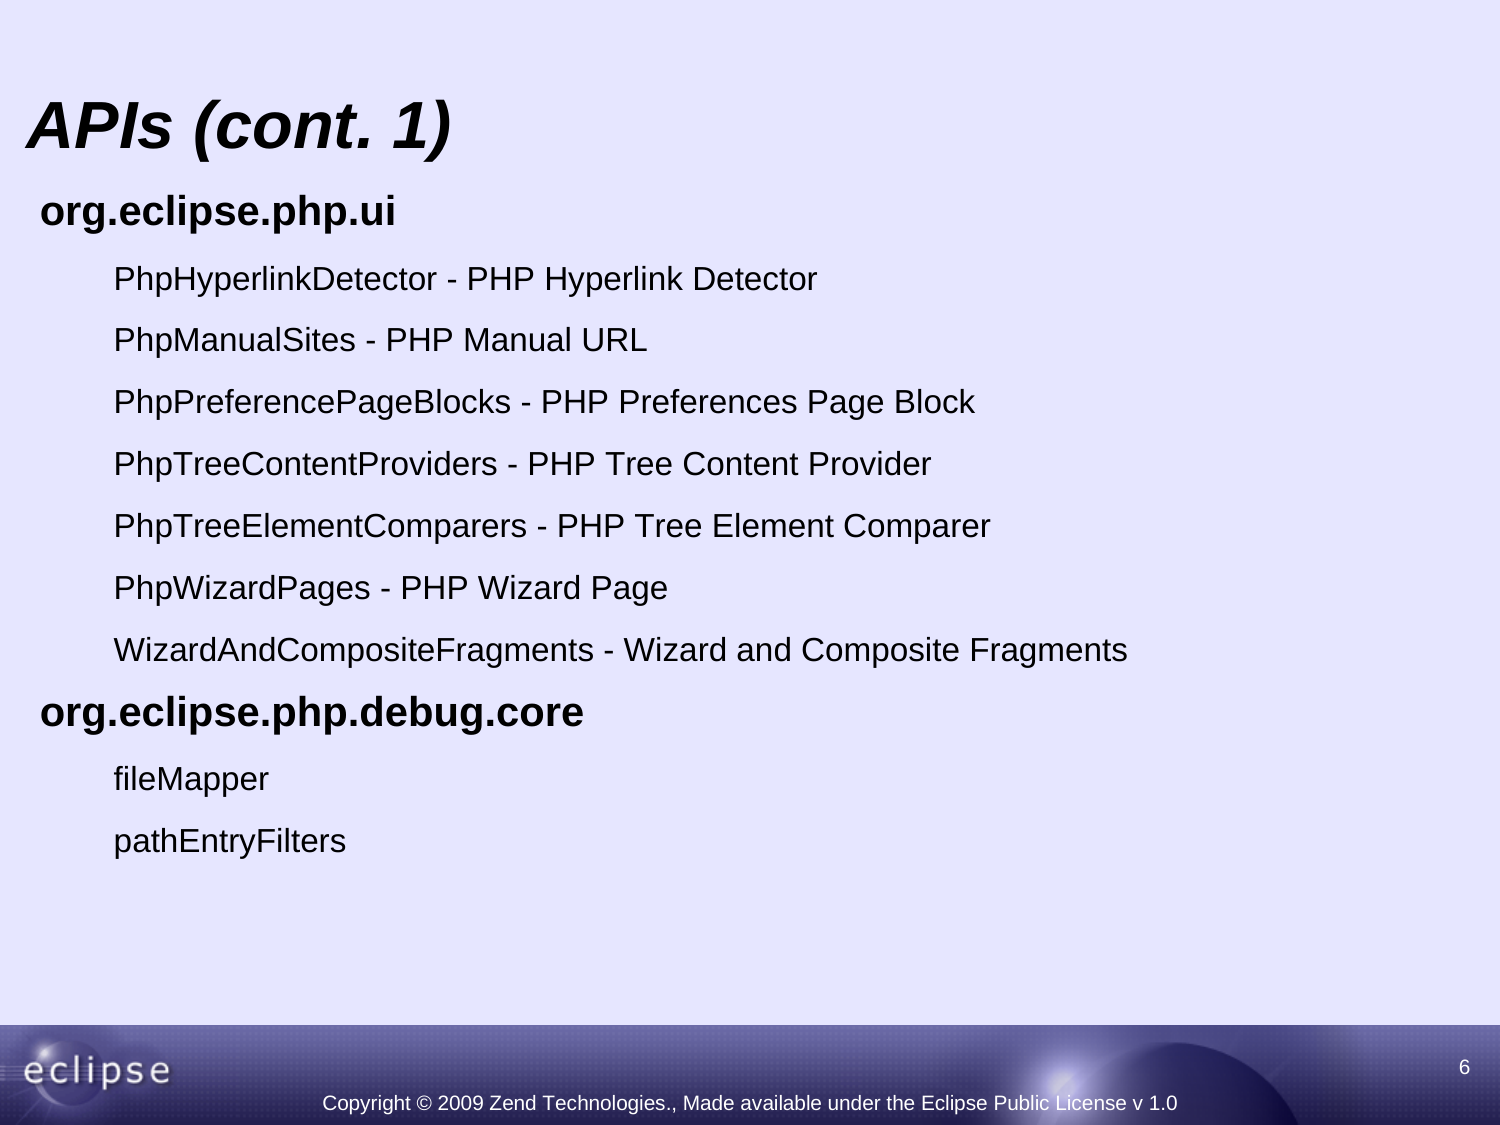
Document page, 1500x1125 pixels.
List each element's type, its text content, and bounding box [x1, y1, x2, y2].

picture [0, 1025, 1500, 1125]
title APIs (cont. 1) [26, 84, 1474, 172]
list org.eclipse.php.ui PhpHyperlinkDetector - PHP Hyperlink Detector PhpManualSites - PHP Manual URL PhpPreferencePageBlocks - PHP Preferences Page Block PhpTreeContentProviders - PHP Tree Content Provider PhpTreeElementComparers - PHP Tree Element Comparer PhpWizardPages - PHP Wizard Page WizardAndCompositeFragments - Wizard and Composite Fragments org.eclipse.php.debug.core fileMapper pathEntryFilters [37, 187, 1463, 1021]
